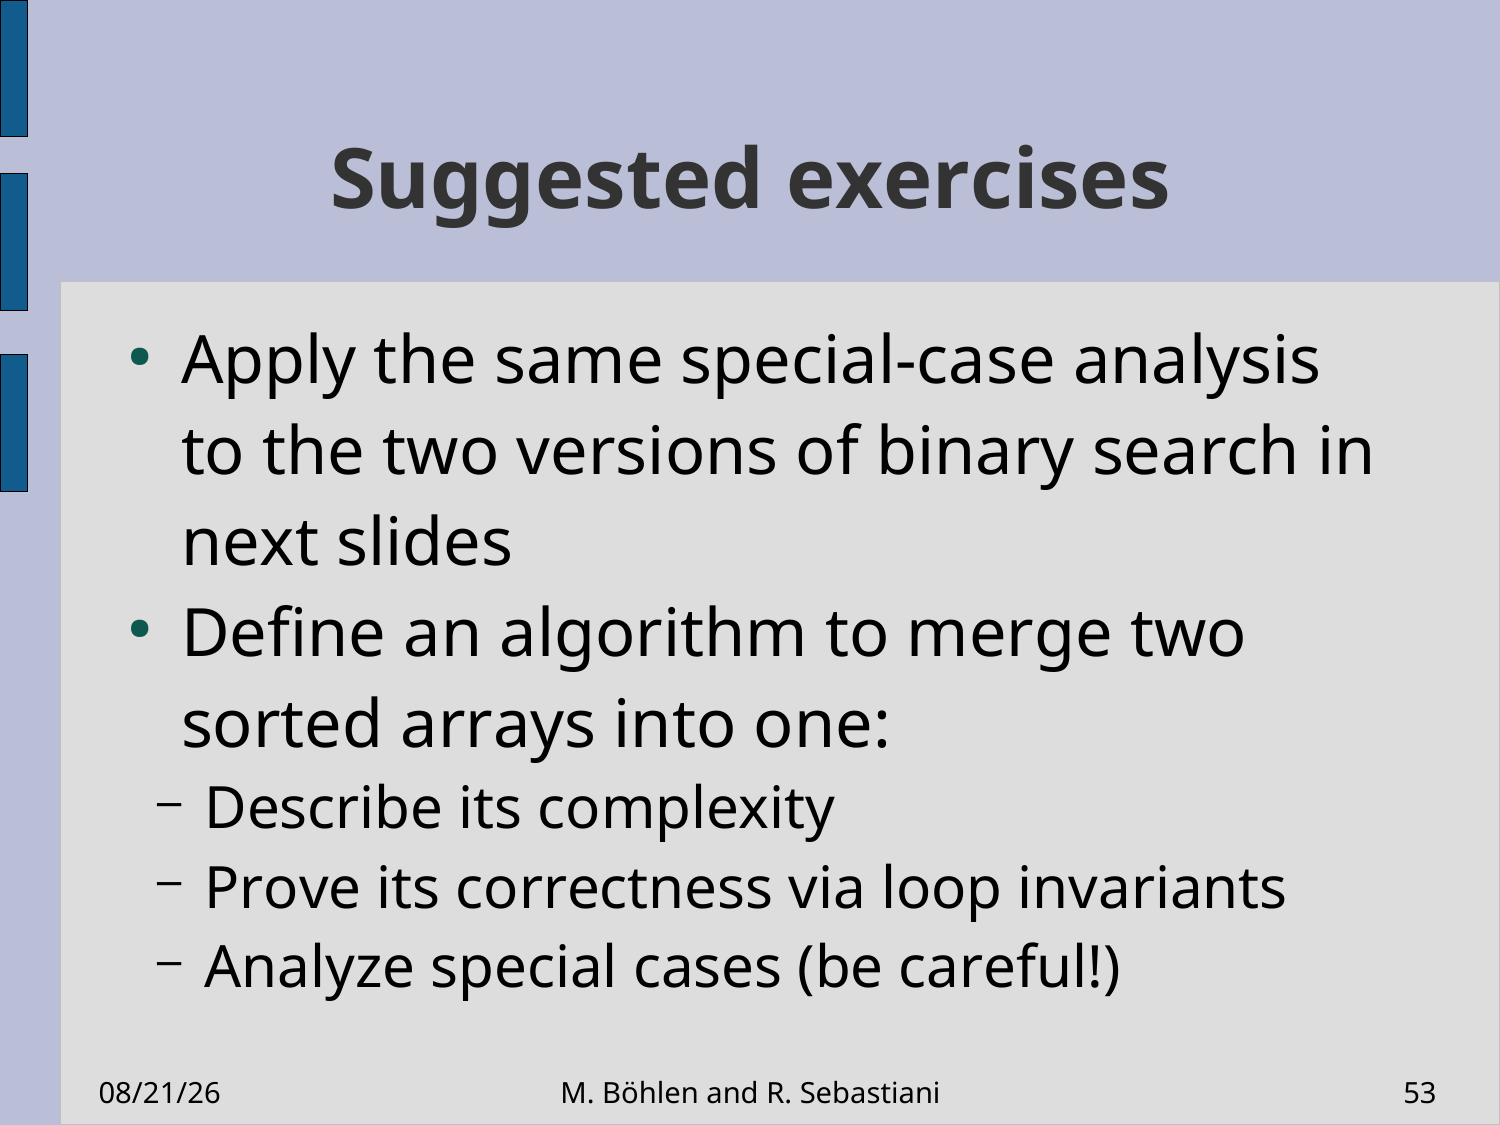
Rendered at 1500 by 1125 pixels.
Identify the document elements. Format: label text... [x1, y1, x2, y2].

title Suggested exercises [110, 82, 1392, 271]
list Apply the same special-case analysis to the two versions of binary search in next slides Define an algorithm to merge two sorted arrays into one: Describe its complexity Prove its correctness via loop invariants Analyze special cases (be careful!) [110, 312, 1392, 1022]
